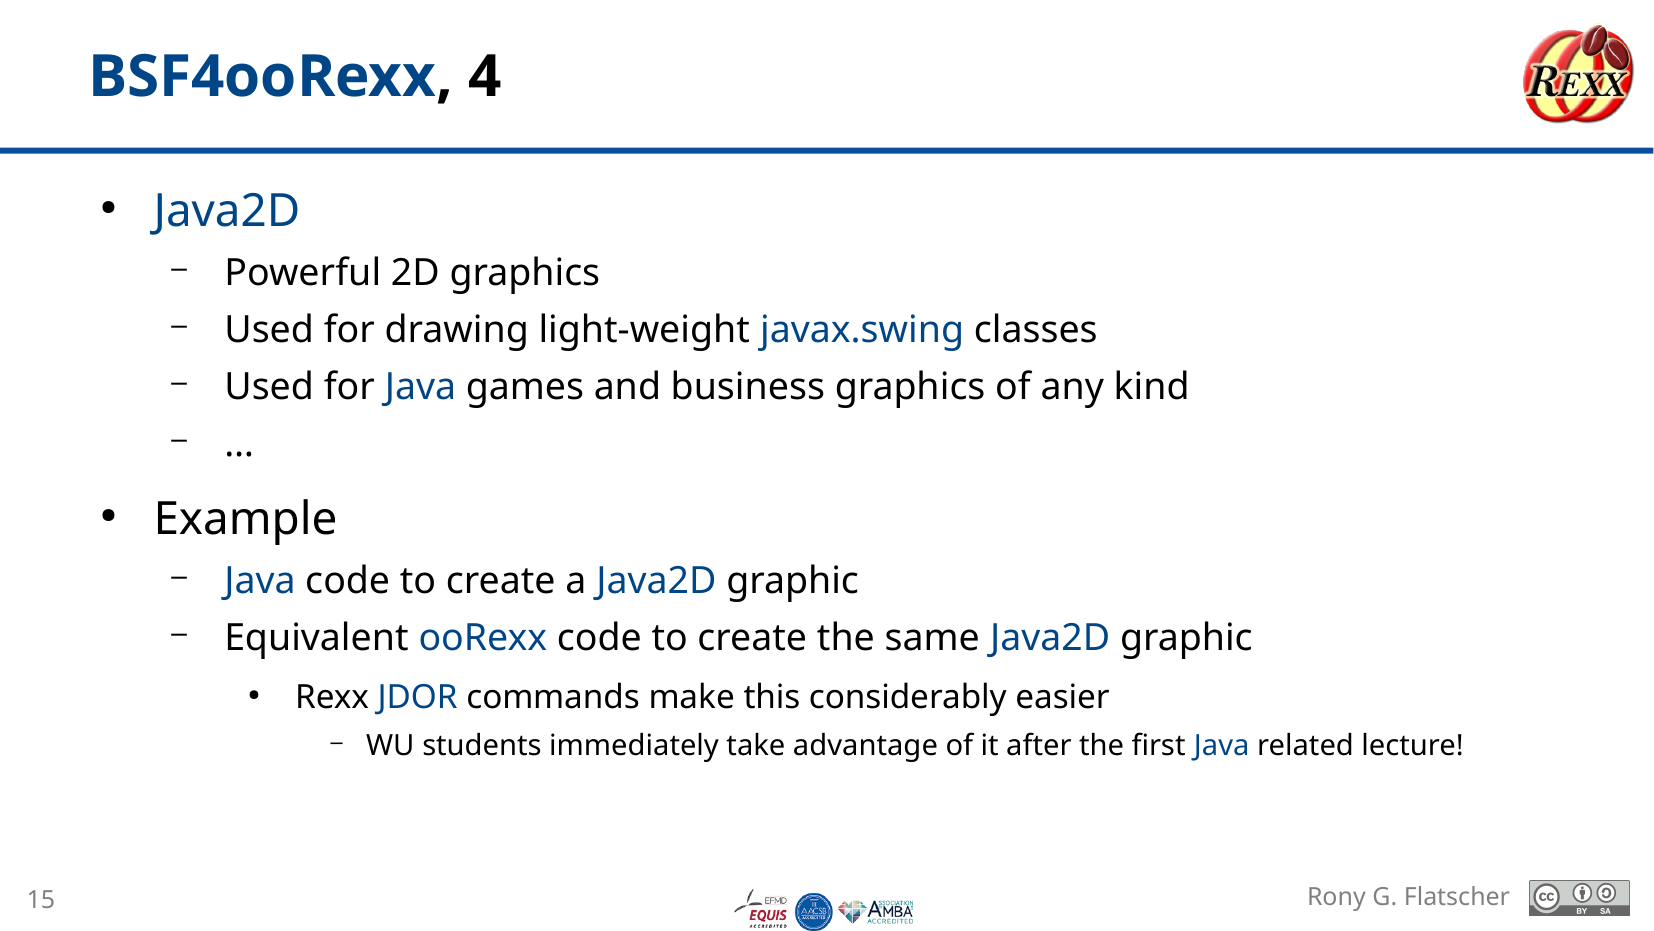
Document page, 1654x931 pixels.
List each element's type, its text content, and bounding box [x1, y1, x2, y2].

title BSF4ooRexx, 4 [29, 0, 1654, 148]
picture [1522, 19, 1635, 133]
list Java2D Powerful 2D graphics Used for drawing light-weight javax.swing classes Used for Java games and business graphics of any kind … Example Java code to create a Java2D graphic Equivalent ooRexx code to create the same Java2D graphic Rexx JDOR commands make this considerably easier WU students immediately take advantage of it after the first Java related lecture! [82, 177, 1579, 857]
picture [734, 889, 913, 931]
